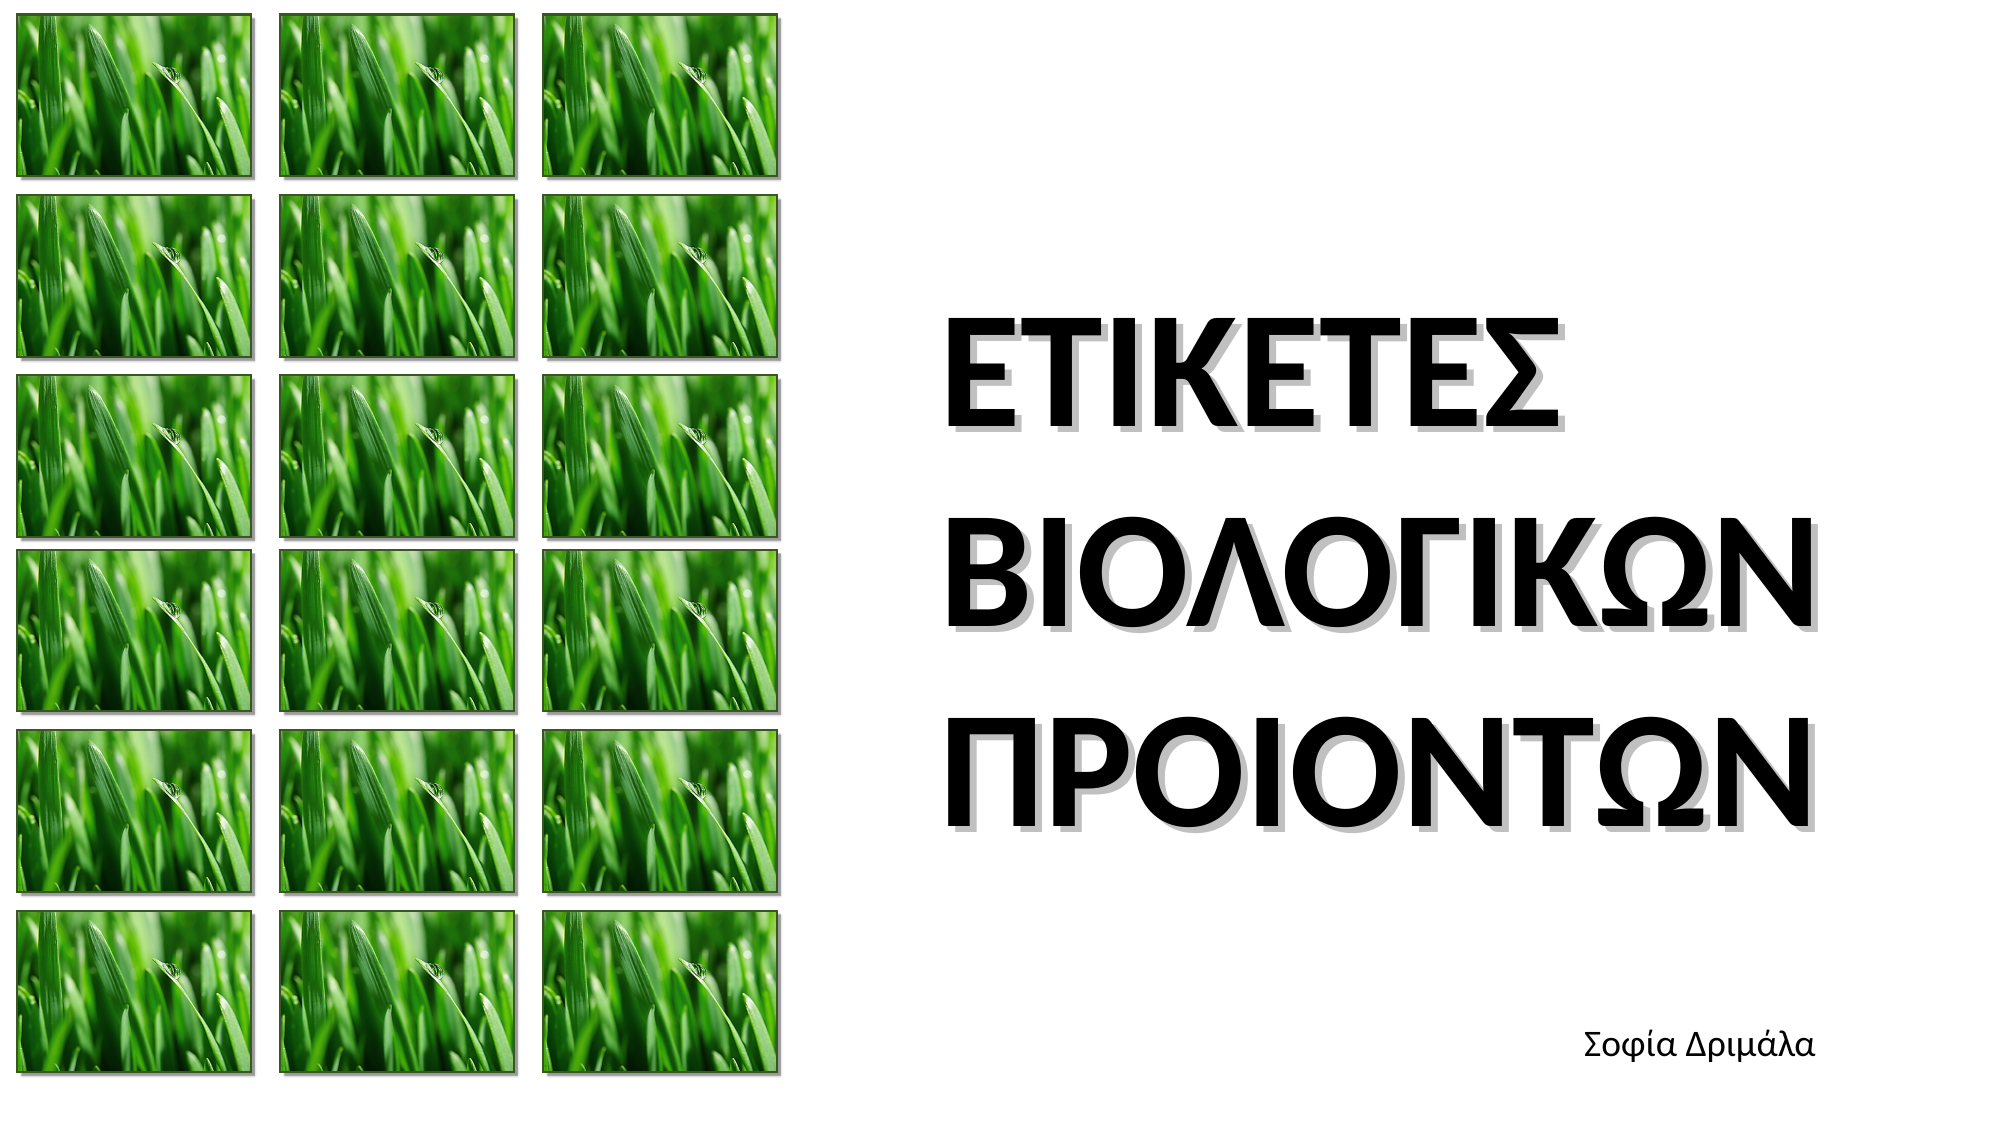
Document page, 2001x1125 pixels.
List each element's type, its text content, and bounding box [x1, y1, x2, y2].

text_box [543, 375, 777, 537]
text_box Σοφία Δριμάλα [1569, 1011, 2000, 1073]
text_box ΕΤΙΚΕΤΕΣ ΒΙΟΛΟΓΙΚΩΝ ΠΡΟΙΟΝΤΩΝ [924, 251, 1938, 874]
text_box [17, 550, 251, 711]
text_box [17, 195, 251, 357]
text_box [17, 375, 251, 537]
text_box [17, 911, 251, 1072]
text_box [17, 730, 251, 892]
text_box [543, 730, 777, 892]
text_box [543, 911, 777, 1072]
text_box [543, 195, 777, 357]
text_box [280, 911, 514, 1072]
text_box [280, 14, 514, 176]
text_box [280, 550, 514, 711]
text_box [280, 375, 514, 537]
text_box [543, 550, 777, 711]
text_box [17, 14, 251, 176]
text_box [543, 14, 777, 176]
text_box [280, 195, 514, 357]
text_box [280, 730, 514, 892]
